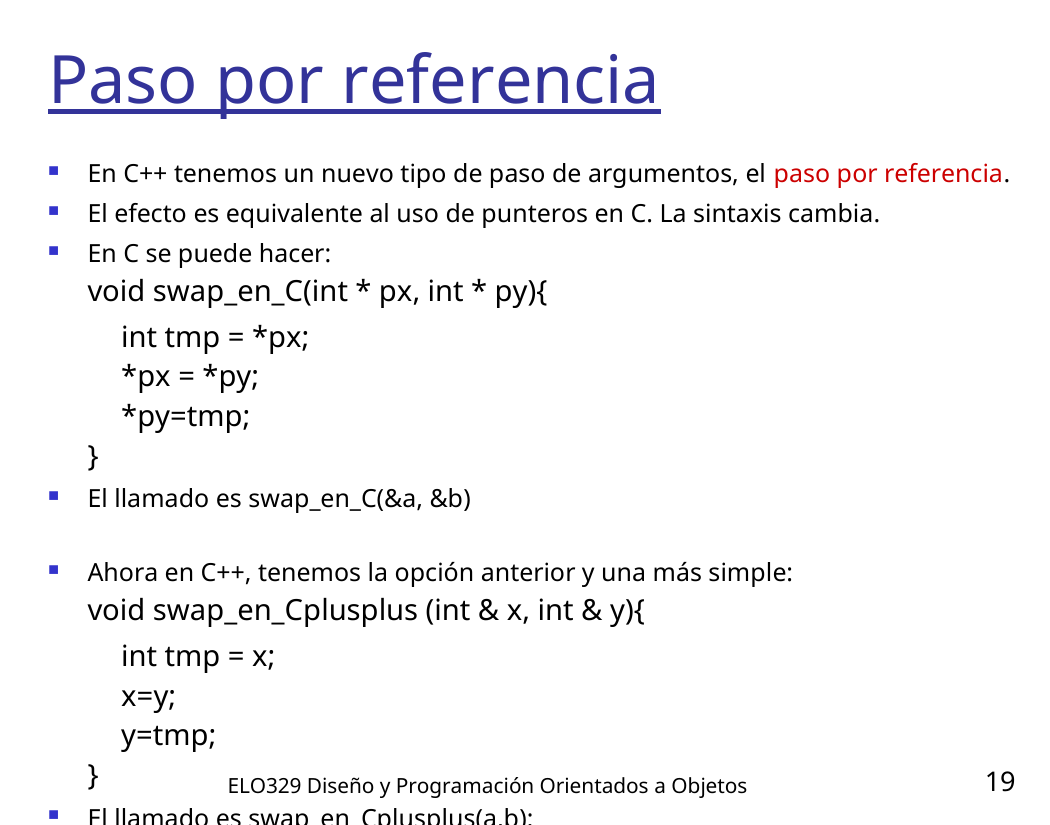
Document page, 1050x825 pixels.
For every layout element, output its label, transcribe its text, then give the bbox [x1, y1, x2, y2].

list En C++ tenemos un nuevo tipo de paso de argumentos, el paso por referencia. El efecto es equivalente al uso de punteros en C. La sintaxis cambia. En C se puede hacer: void swap_en_C(int * px, int * py){ int tmp = *px; *px = *py; *py=tmp; } El llamado es swap_en_C(&a, &b) Ahora en C++, tenemos la opción anterior y una más simple: void swap_en_Cplusplus (int & x, int & y){ int tmp = x; x=y; y=tmp; } El llamado es swap_en_Cplusplus(a,b); Obviamente: swap_enCplusplus(4,x); // no es legal swap_enCplusplus(i+2,j-1); // no es legal [37, 150, 1023, 779]
title Paso por referencia [37, 19, 1026, 129]
